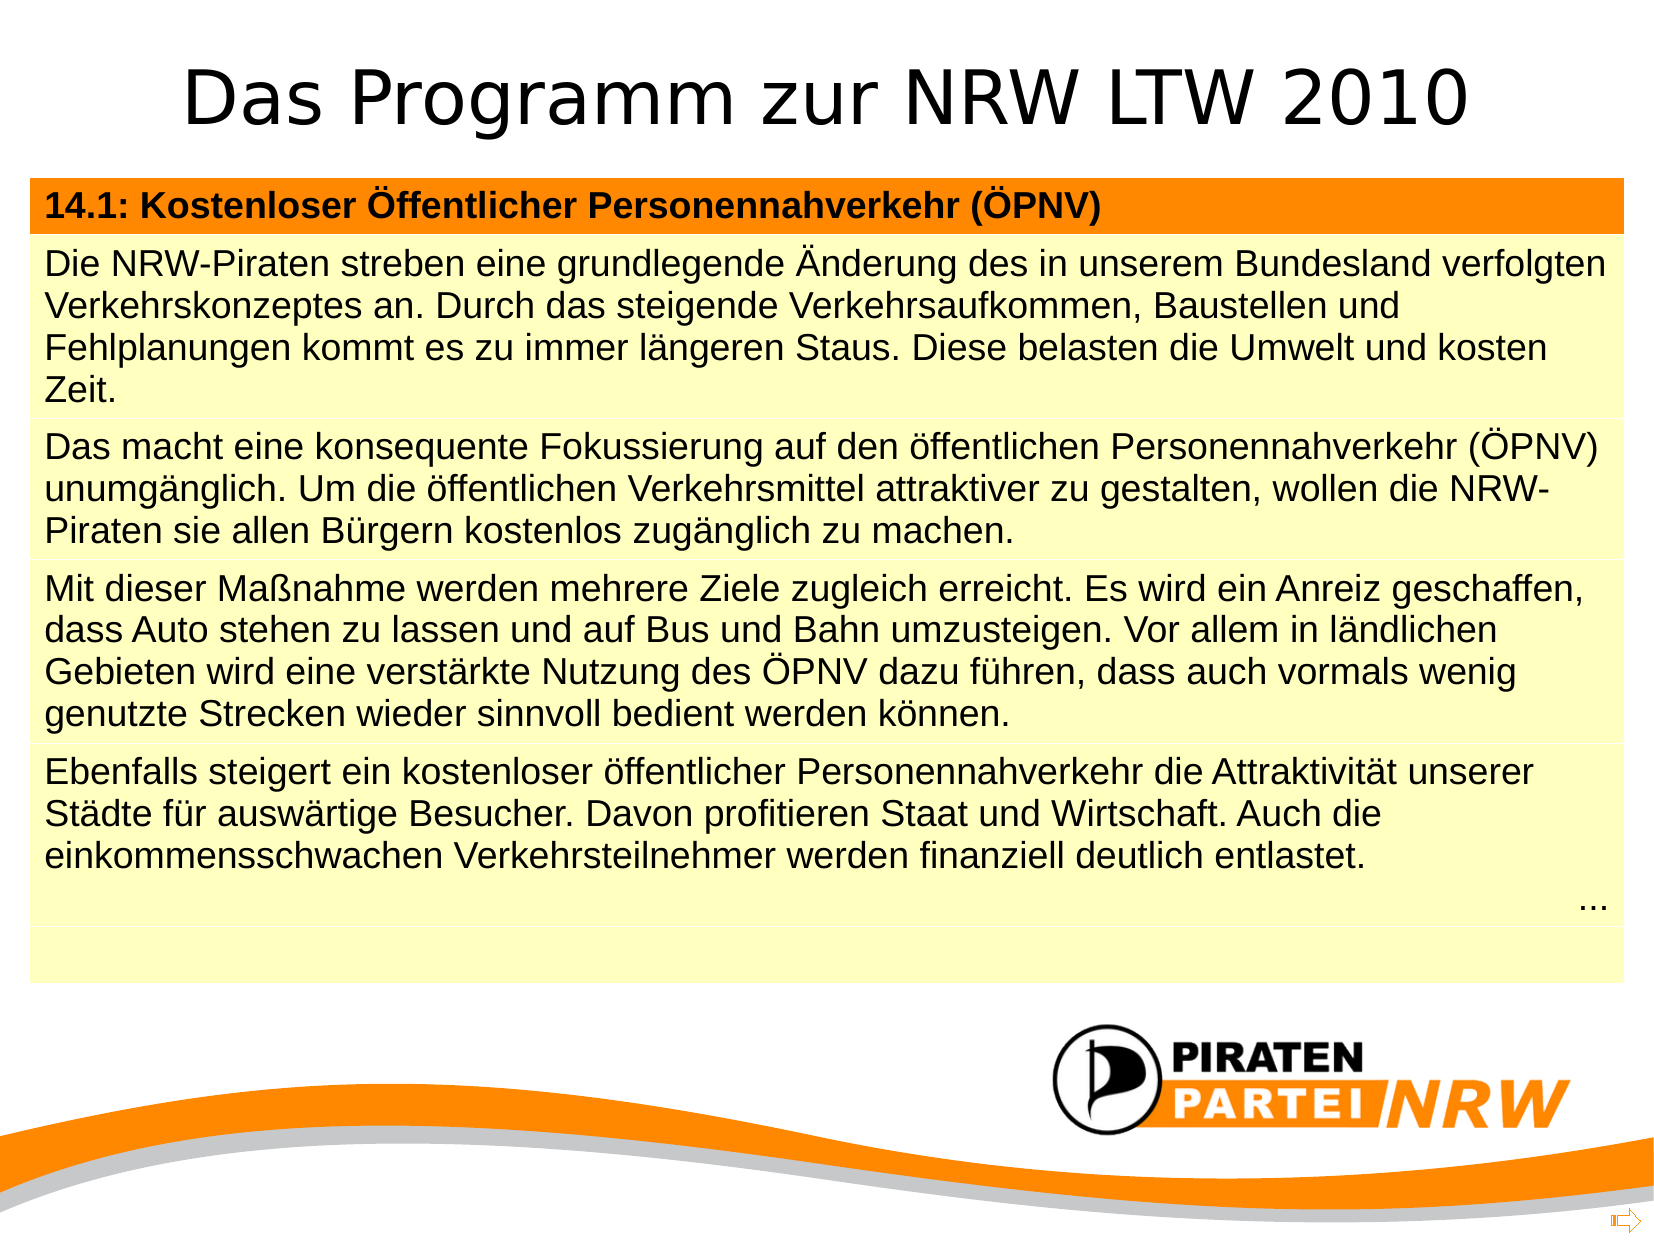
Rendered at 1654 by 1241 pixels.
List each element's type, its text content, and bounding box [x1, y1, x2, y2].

table_cell Ebenfalls steigert ein kostenloser öffentlicher Personennahverkehr die Attraktivität unserer Städte für auswärtige Besucher. Davon profitieren Staat und Wirtschaft. Auch die einkommensschwachen Verkehrsteilnehmer werden finanziell deutlich entlastet. ... [30, 744, 1624, 926]
table_header 14.1: Kostenloser Öffentlicher Personennahverkehr (ÖPNV) [30, 178, 1624, 234]
table_cell Mit dieser Maßnahme werden mehrere Ziele zugleich erreicht. Es wird ein Anreiz geschaffen, dass Auto stehen zu lassen und auf Bus und Bahn umzusteigen. Vor allem in ländlichen Gebieten wird eine verstärkte Nutzung des ÖPNV dazu führen, dass auch vormals wenig genutzte Strecken wieder sinnvoll bedient werden können. [30, 560, 1624, 743]
table_cell Das macht eine konsequente Fokussierung auf den öffentlichen Personennahverkehr (ÖPNV) unumgänglich. Um die öffentlichen Verkehrsmittel attraktiver zu gestalten, wollen die NRW-Piraten sie allen Bürgern kostenlos zugänglich zu machen. [30, 419, 1624, 559]
title Das Programm zur NRW LTW 2010 [82, 54, 1571, 143]
picture [1045, 1021, 1579, 1140]
table_cell [30, 927, 1624, 983]
table_cell Die NRW-Piraten streben eine grundlegende Änderung des in unserem Bundesland verfolgten Verkehrskonzeptes an. Durch das steigende Verkehrsaufkommen, Baustellen und Fehlplanungen kommt es zu immer längeren Staus. Diese belasten die Umwelt und kosten Zeit. [30, 235, 1624, 418]
